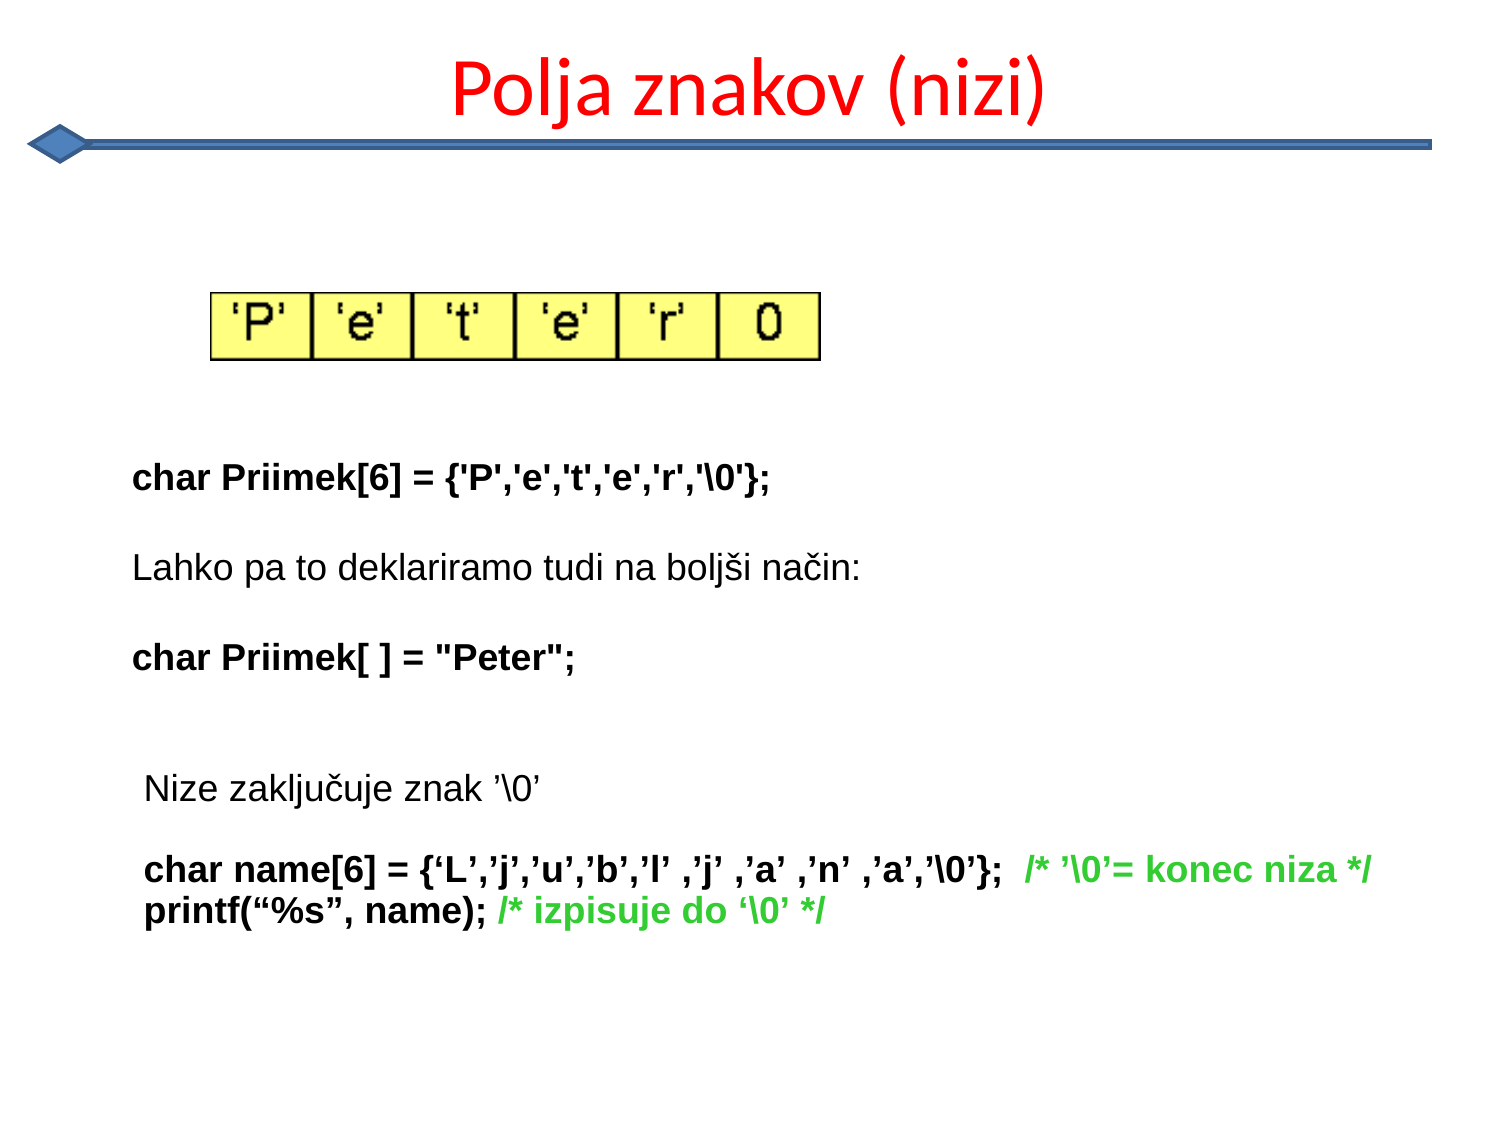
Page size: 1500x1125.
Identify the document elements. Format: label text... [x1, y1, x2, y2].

title Polja znakov (nizi) [75, 23, 1426, 141]
text_box char Priimek[6] = {'P','e','t','e','r','\0'}; Lahko pa to deklariramo tudi na boljši način: char Priimek[ ] = "Peter"; [117, 445, 1360, 731]
text_box Nize zaključuje znak ’\0’ char name[6] = {‘L’,’j’,’u’,’b’,’l’ ,’j’ ,’a’ ,’n’ ,’a’,’\0’}; /* ’\0’= konec niza */ printf(“%s”, name); /* izpisuje do ‘\0’ */ [128, 761, 1419, 984]
picture [210, 292, 821, 361]
